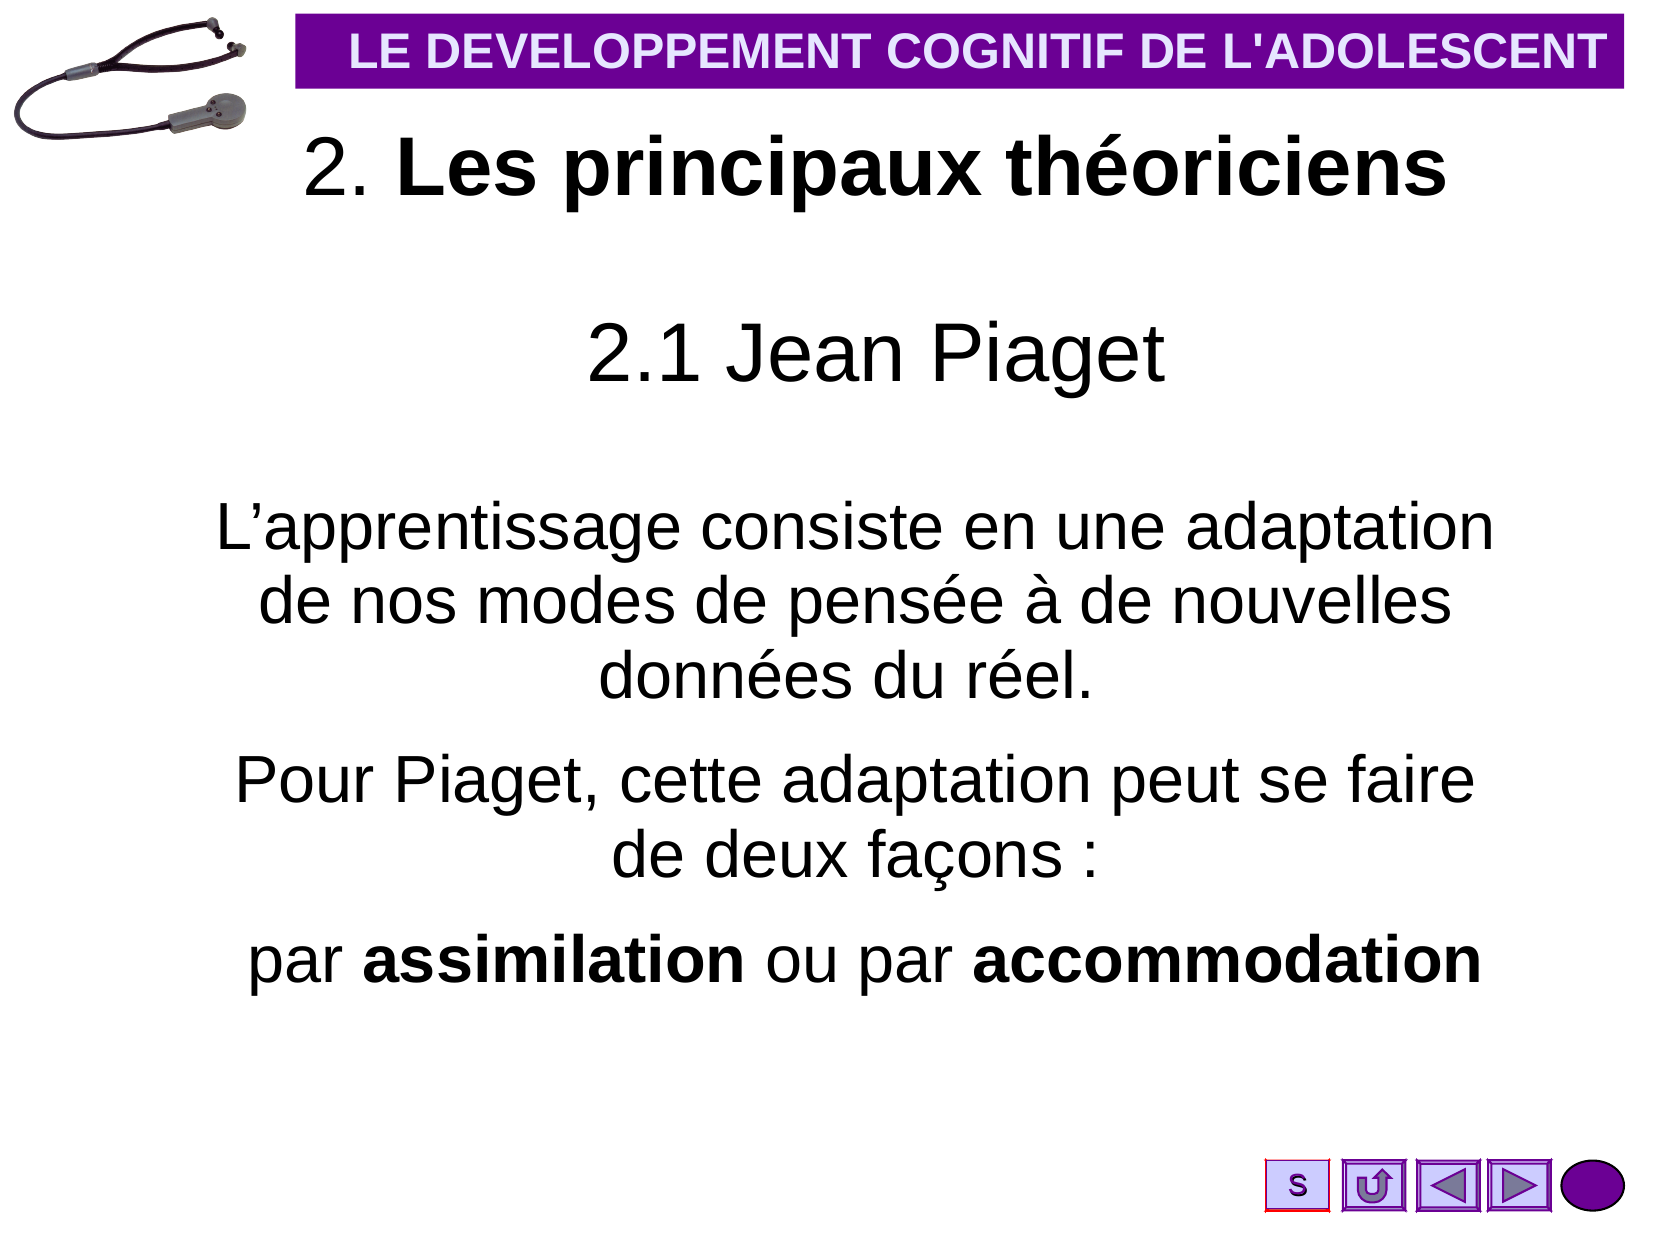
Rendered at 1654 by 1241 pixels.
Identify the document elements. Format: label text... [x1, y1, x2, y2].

picture [8, 8, 260, 153]
text_box [1561, 1160, 1625, 1211]
list L’apprentissage consiste en une adaptation de nos modes de pensée à de nouvelles données du réel. Pour Piaget, cette adaptation peut se faire de deux façons : par assimilation ou par accommodation [177, 481, 1536, 1079]
text_box LE DEVELOPPEMENT COGNITIF DE L'ADOLESCENT [295, 13, 1625, 89]
text_box 2. Les principaux théoriciens 2.1 Jean Piaget [287, 112, 1466, 407]
